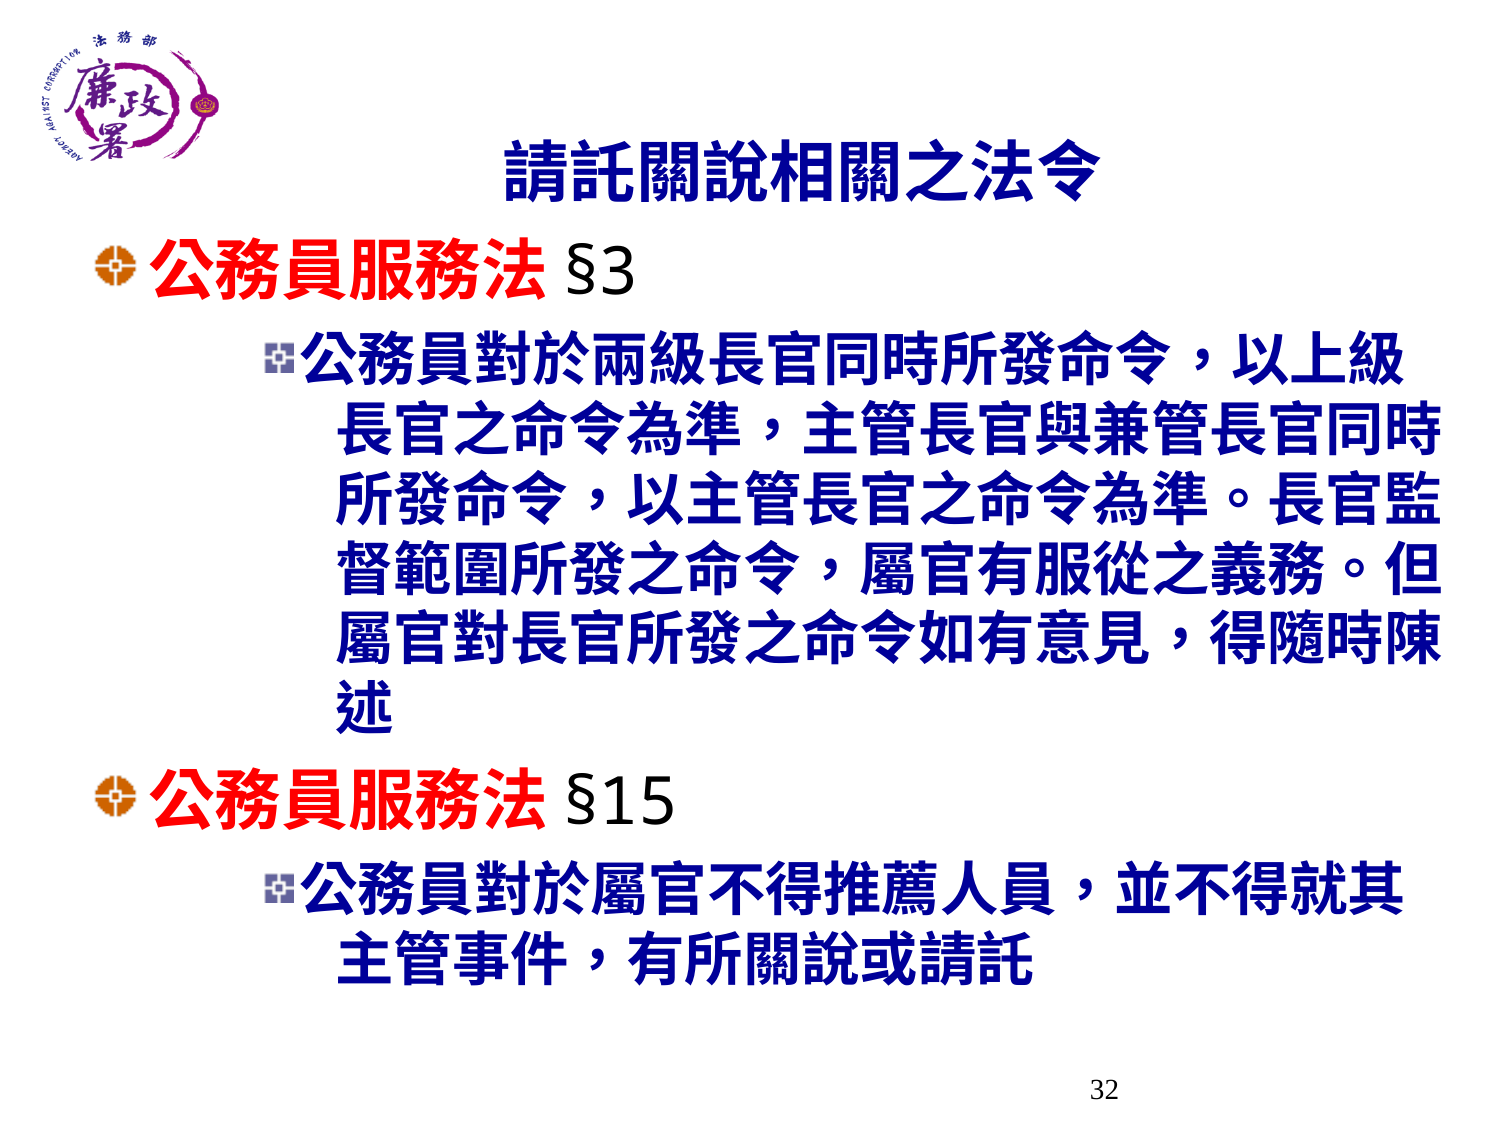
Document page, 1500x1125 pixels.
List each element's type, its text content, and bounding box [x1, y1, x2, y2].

list 公務員服務法§3 公務員對於兩級長官同時所發命令，以上級長官之命令為準，主管長官與兼管長官同時所發命令，以主管長官之命令為準。長官監督範圍所發之命令，屬官有服從之義務。但屬官對長官所發之命令如有意見，得隨時陳述 公務員服務法§15 公務員對於屬官不得推薦人員，並不得就其主管事件，有所關說或請託 [76, 220, 1459, 1125]
title 請託關說相關之法令 [159, 42, 1447, 173]
